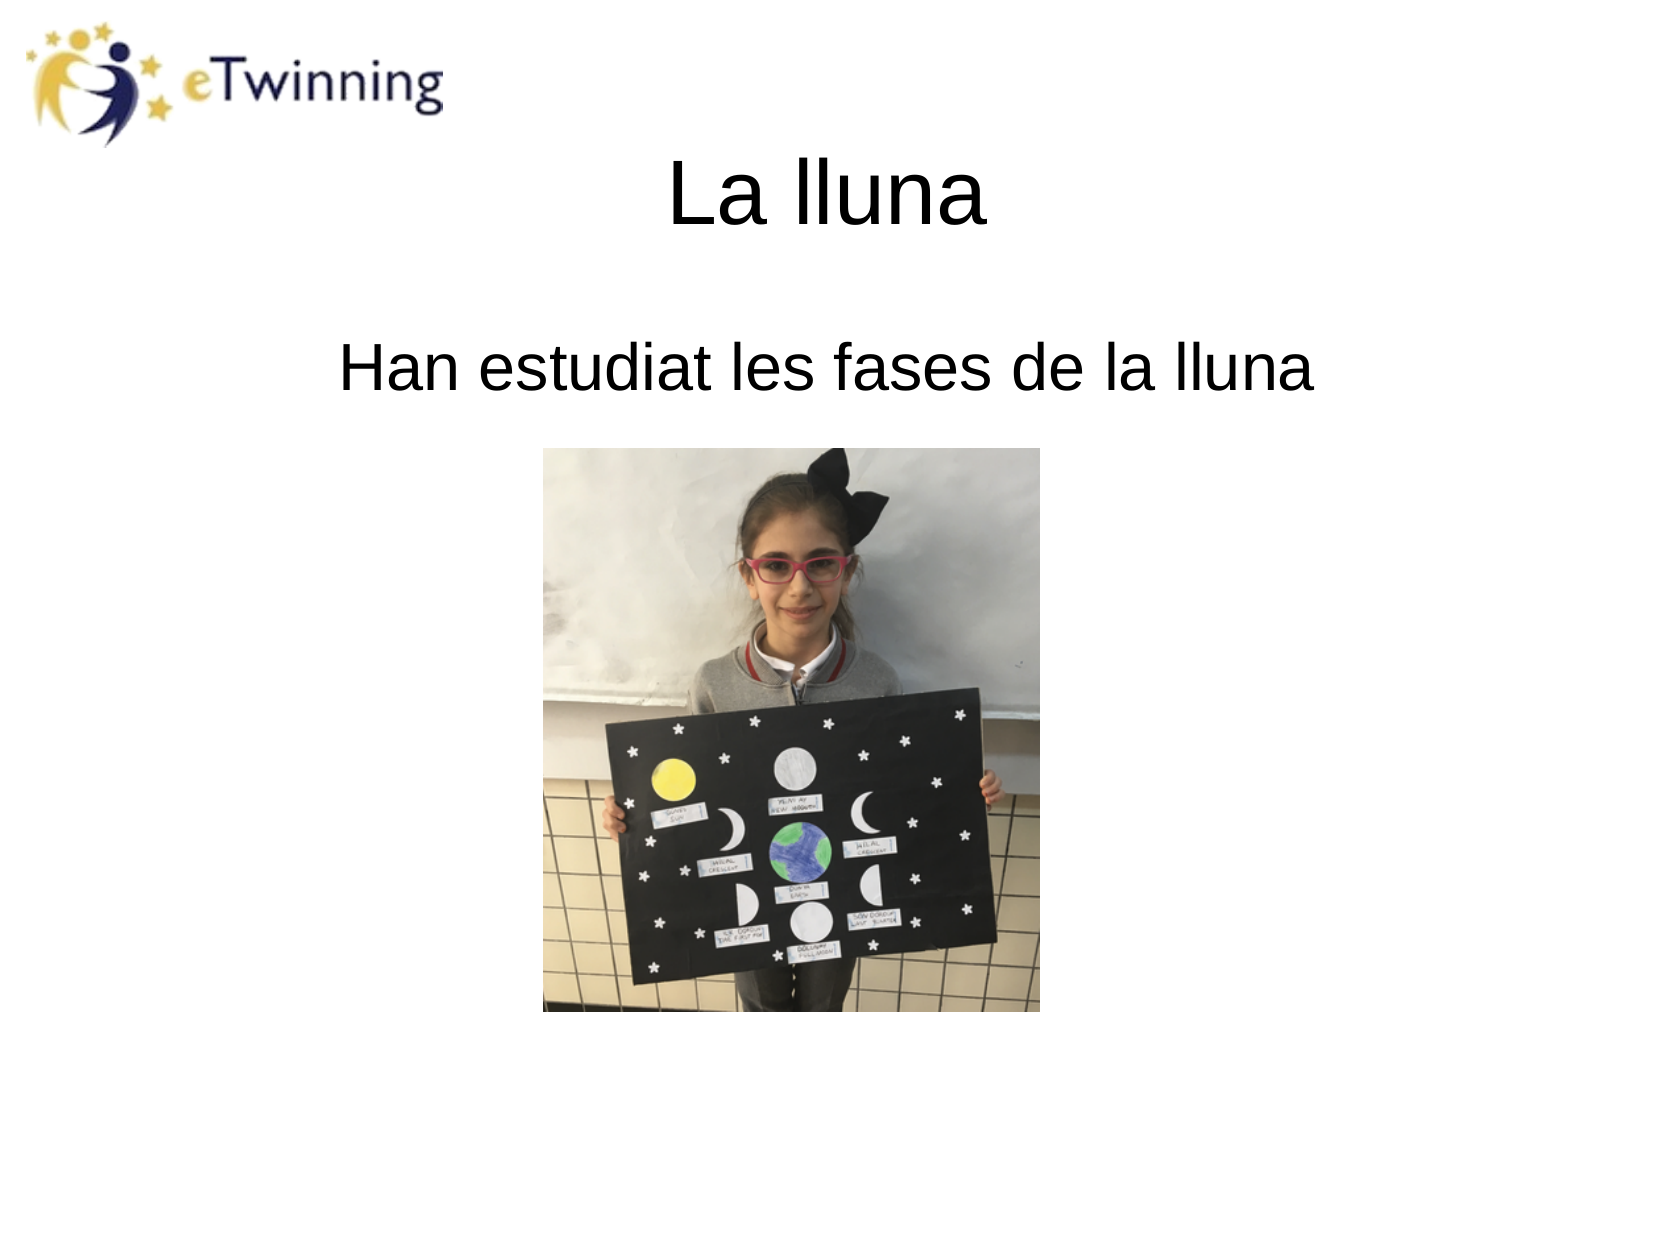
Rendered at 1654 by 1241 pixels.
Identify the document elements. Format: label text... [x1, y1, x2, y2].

picture [543, 448, 1040, 1012]
picture [26, 20, 443, 148]
subtitle Han estudiat les fases de la lluna [118, 329, 1536, 405]
title La lluna [82, 136, 1571, 249]
